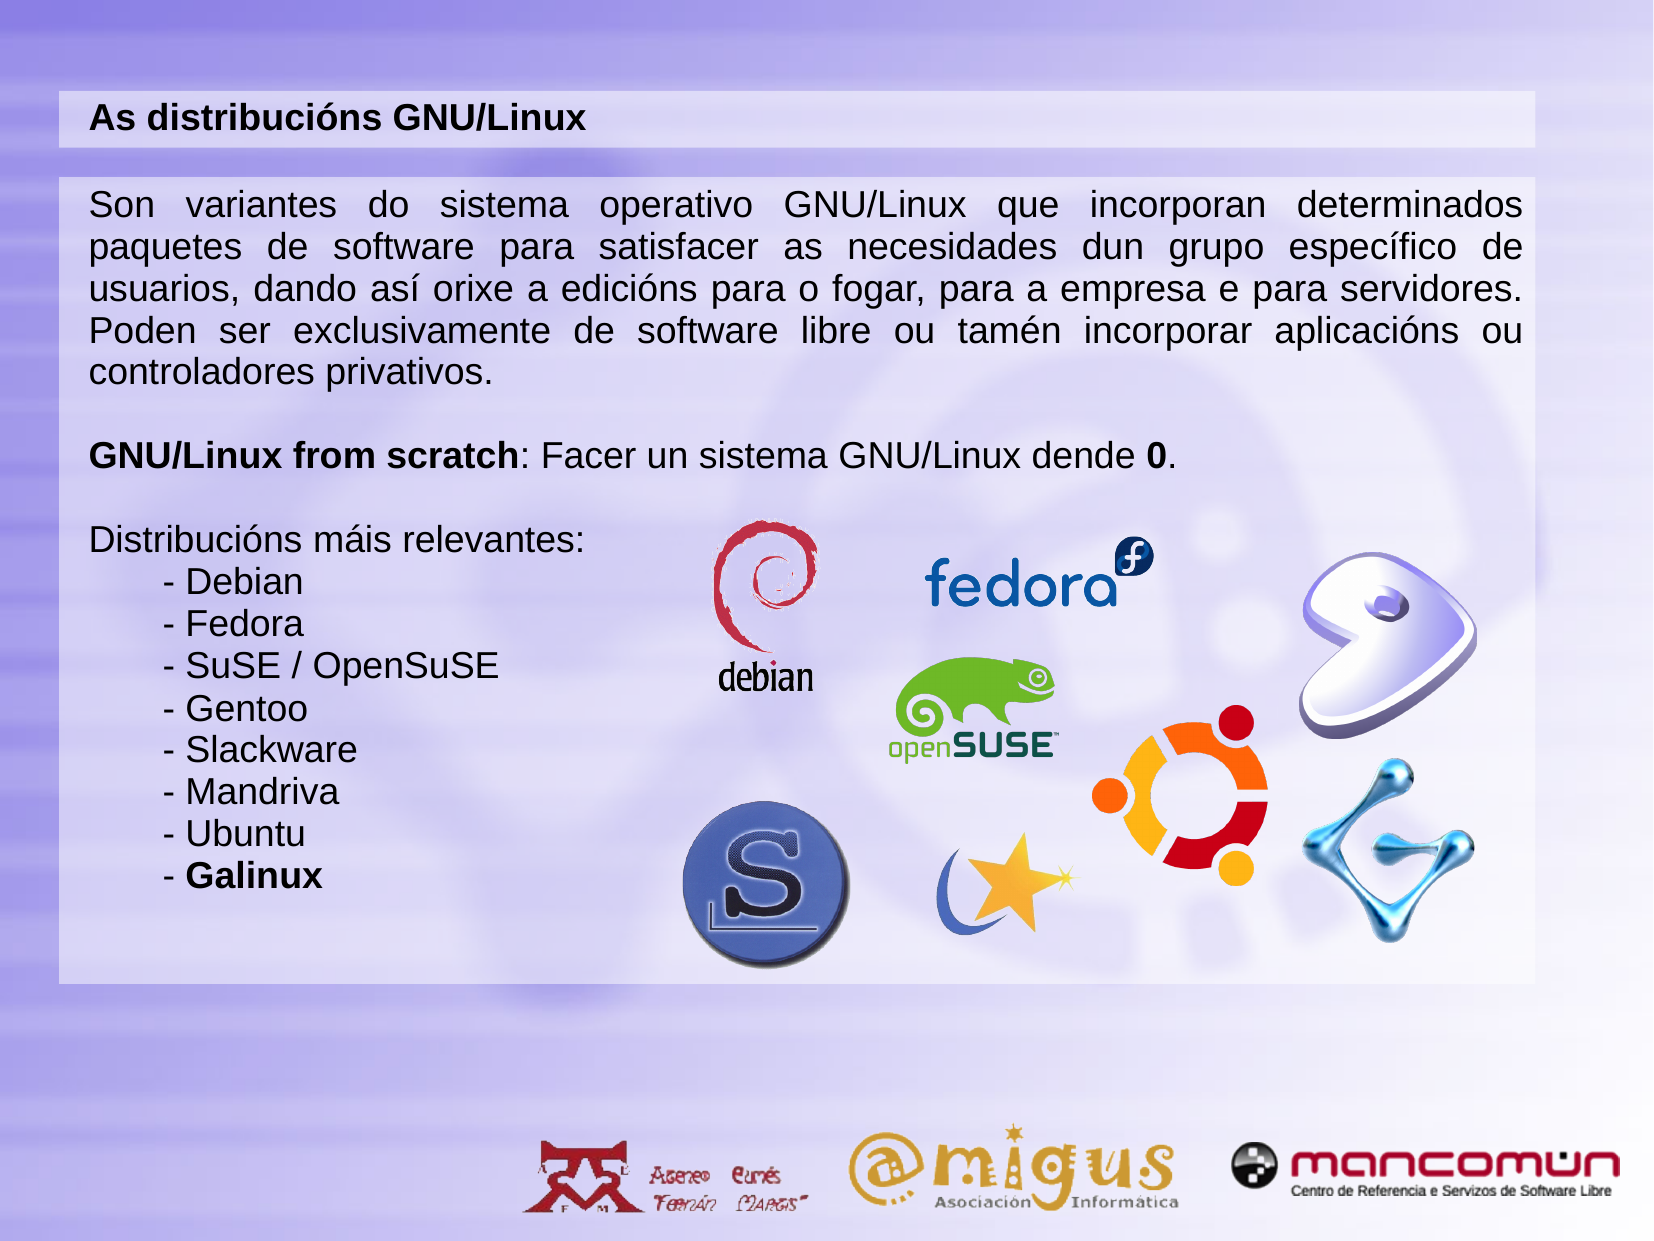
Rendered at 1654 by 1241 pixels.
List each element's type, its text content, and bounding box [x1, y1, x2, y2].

text_box As distribucións GNU/Linux [59, 90, 1536, 148]
text_box Son variantes do sistema operativo GNU/Linux que incorporan determinados paquetes de software para satisfacer as necesidades dun grupo específico de usuarios, dando así orixe a edicións para o fogar, para a empresa e para servidores. Poden ser exclusivamente de software libre ou tamén incorporar aplicacións ou controladores privativos. GNU/Linux from scratch: Facer un sistema GNU/Linux dende 0. Distribucións máis relevantes: - Debian - Fedora - SuSE / OpenSuSE - Gentoo - Slackware - Mandriva - Ubuntu - Galinux [59, 177, 1536, 984]
picture [0, 0, 1654, 1241]
